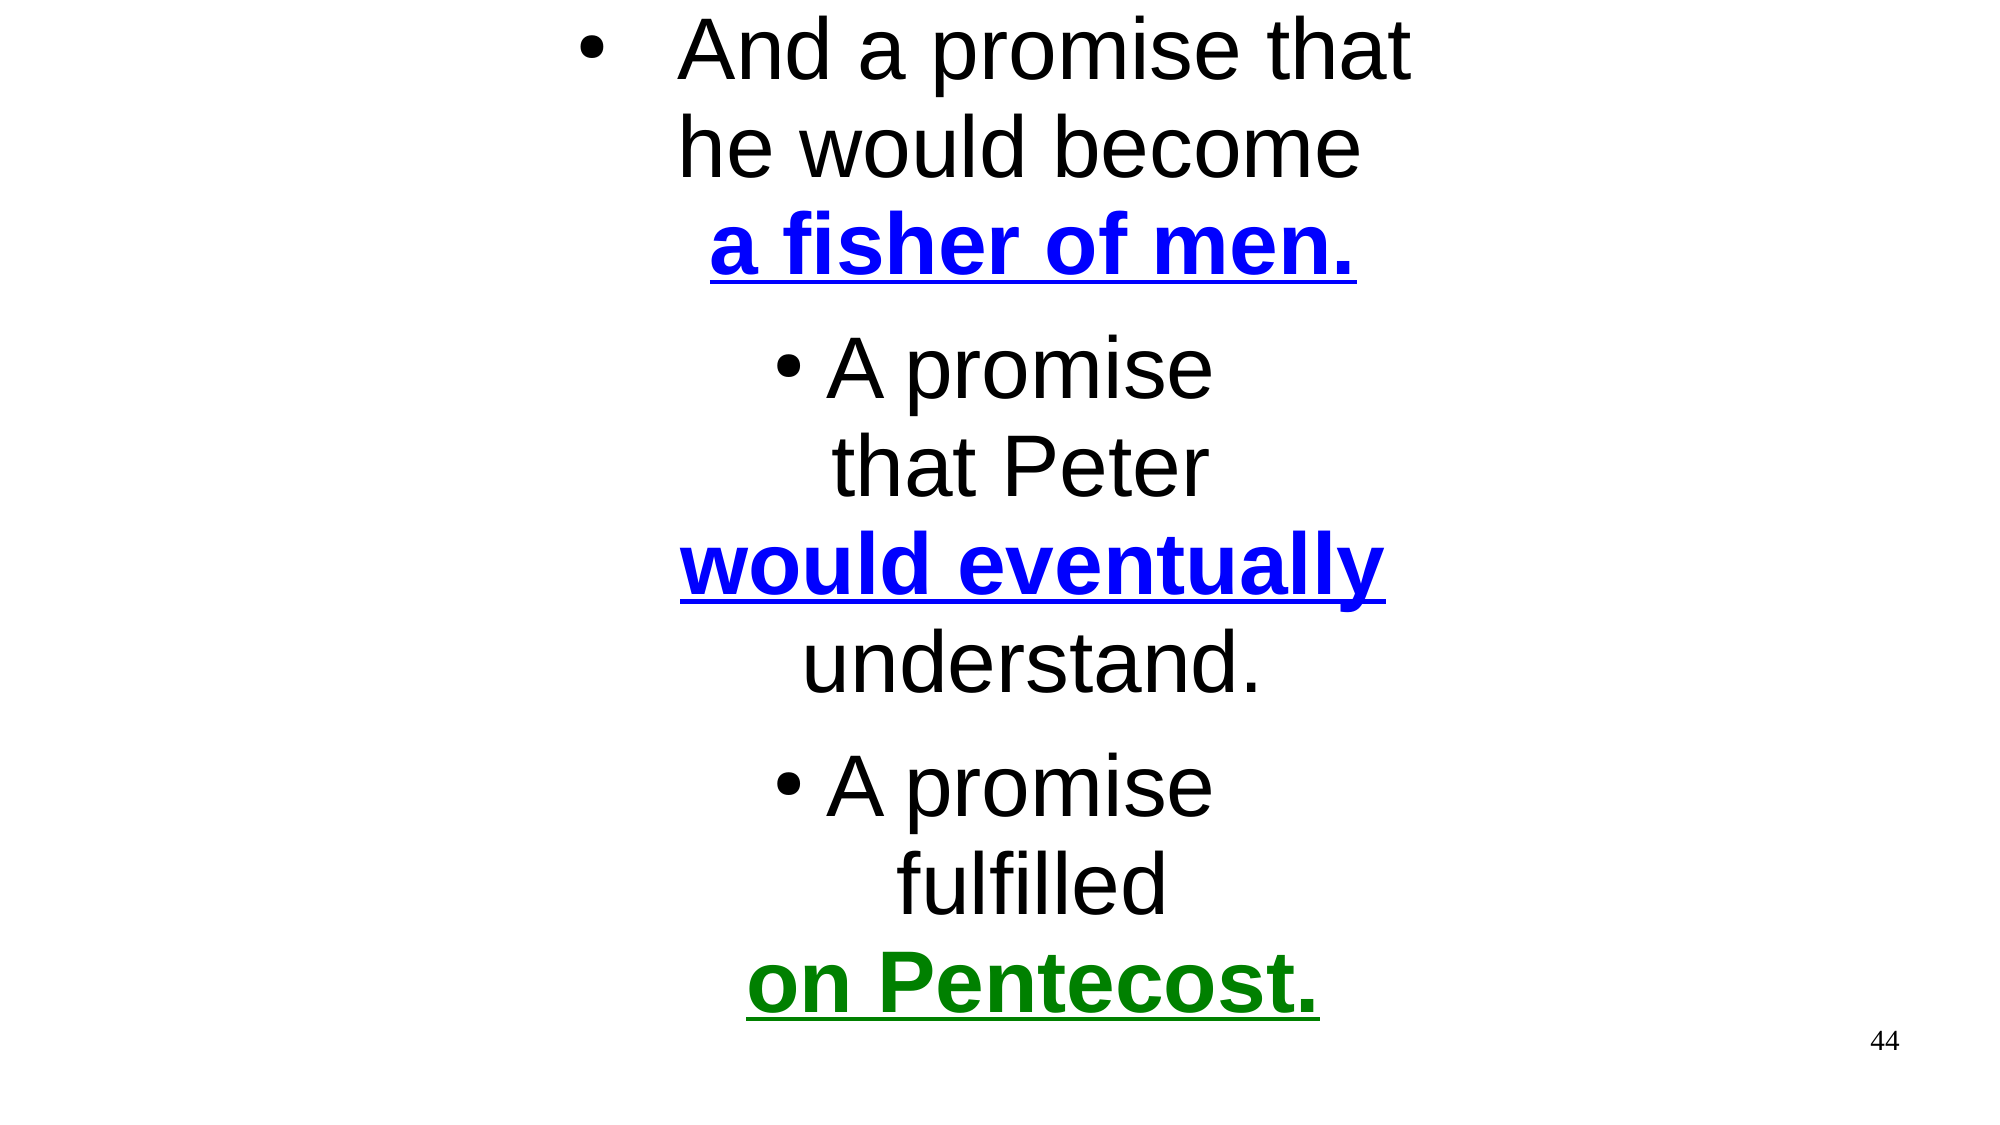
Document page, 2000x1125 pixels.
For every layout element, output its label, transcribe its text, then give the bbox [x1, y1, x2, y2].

list And a promise that he would become a fisher of men. A promise that Peter would eventually understand. A promise fulfilled on Pentecost. [0, 0, 1996, 1123]
